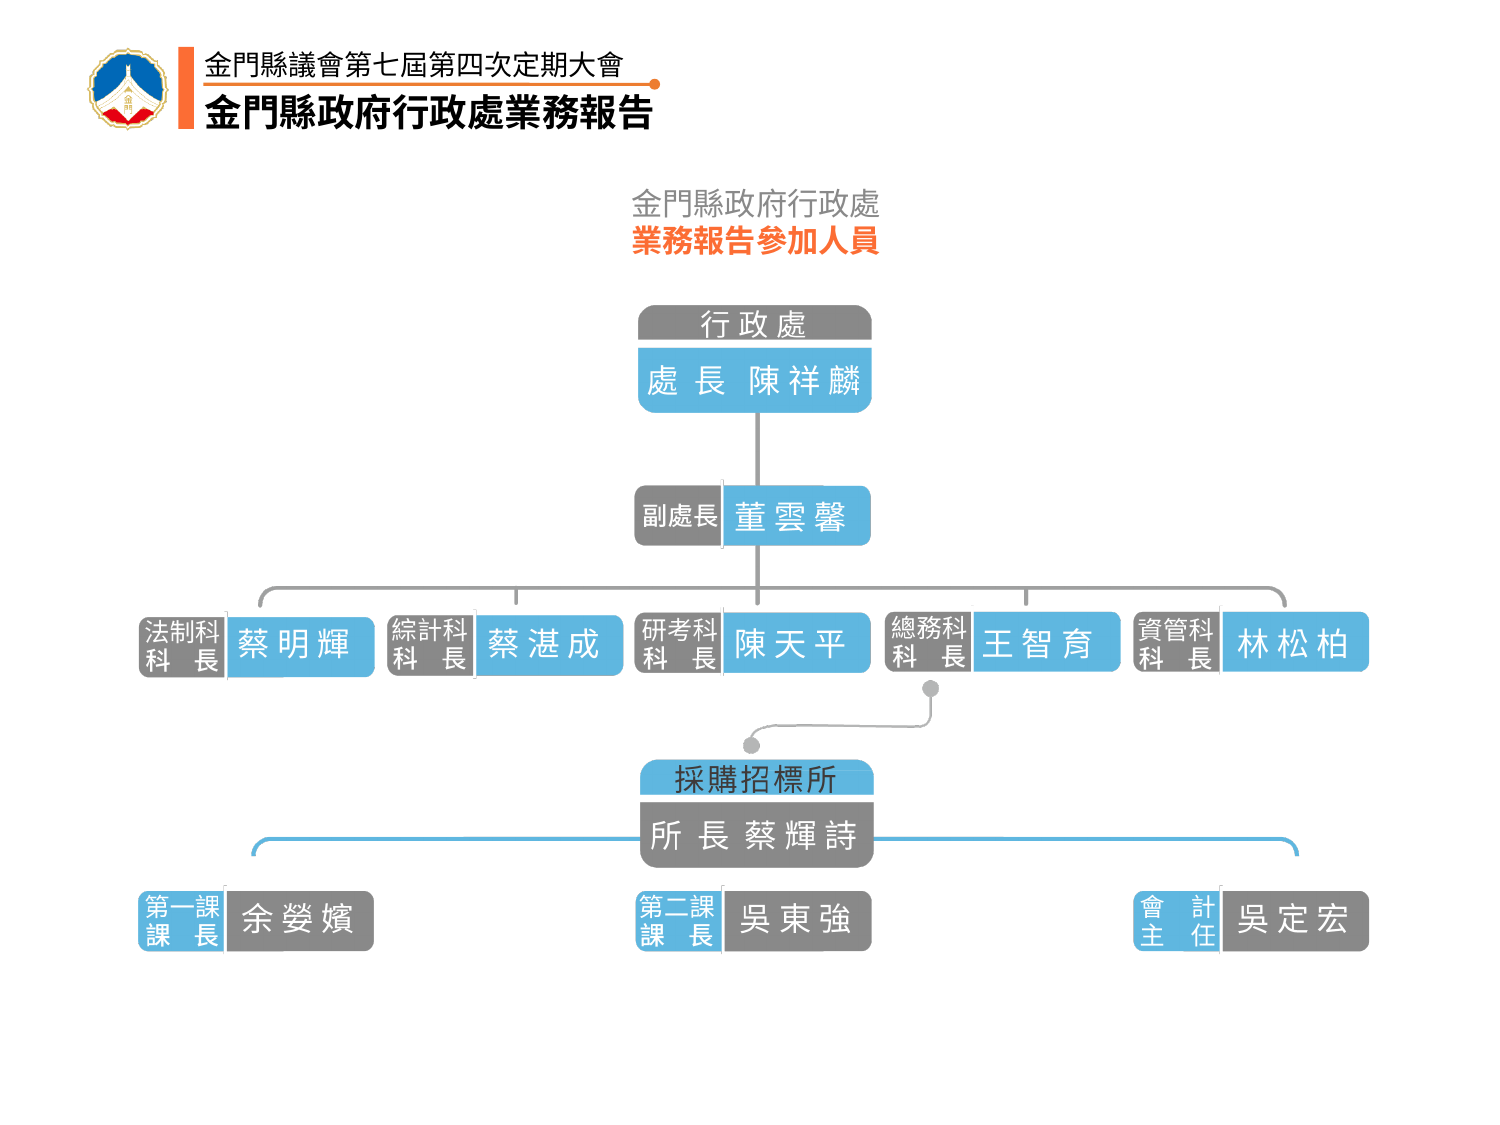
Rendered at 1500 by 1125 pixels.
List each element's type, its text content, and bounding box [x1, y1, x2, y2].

text_box 金門縣政府行政處 業務報告參加人員 [616, 176, 1009, 267]
text_box 金門縣議會第七屆第四次定期大會 [190, 40, 670, 81]
picture [53, 39, 190, 142]
text_box [649, 78, 661, 90]
text_box 金門縣政府行政處業務報告 [190, 81, 688, 142]
picture [103, 267, 1431, 982]
